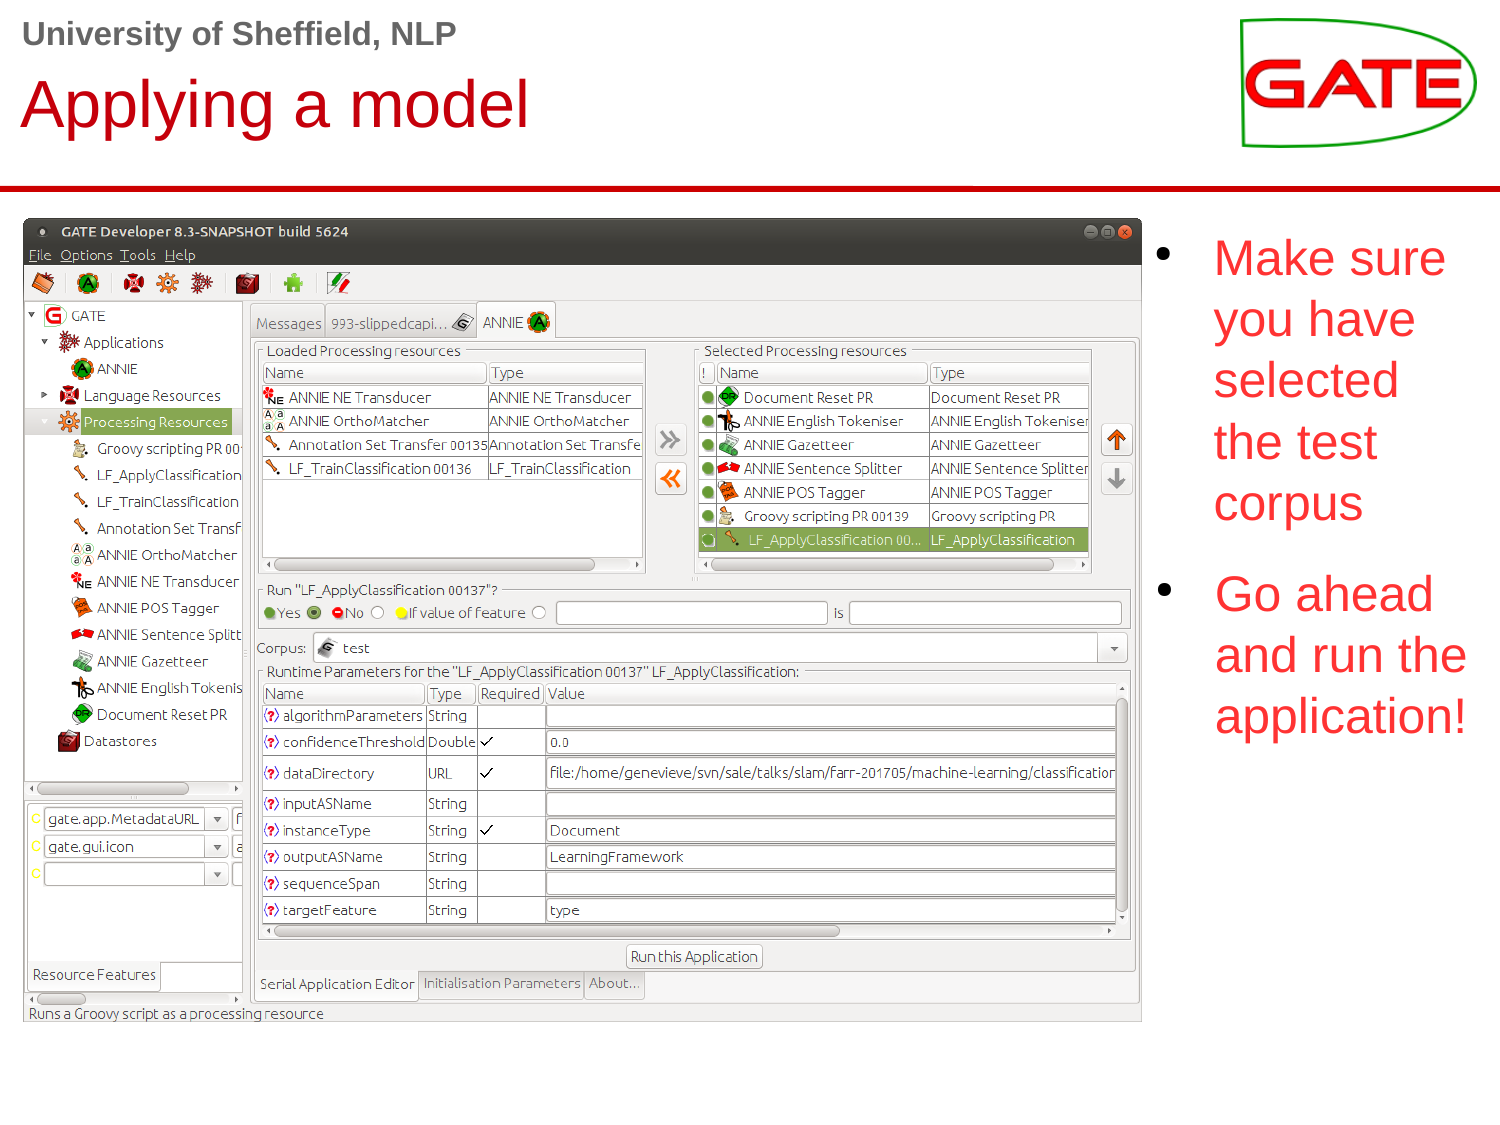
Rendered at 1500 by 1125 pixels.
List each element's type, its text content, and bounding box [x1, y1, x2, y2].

list Make sure you have selected the test corpus Go ahead and run the application! [1098, 224, 1477, 1063]
title Applying a model [20, 45, 1240, 166]
picture [23, 218, 1142, 1022]
picture [1240, 18, 1477, 148]
